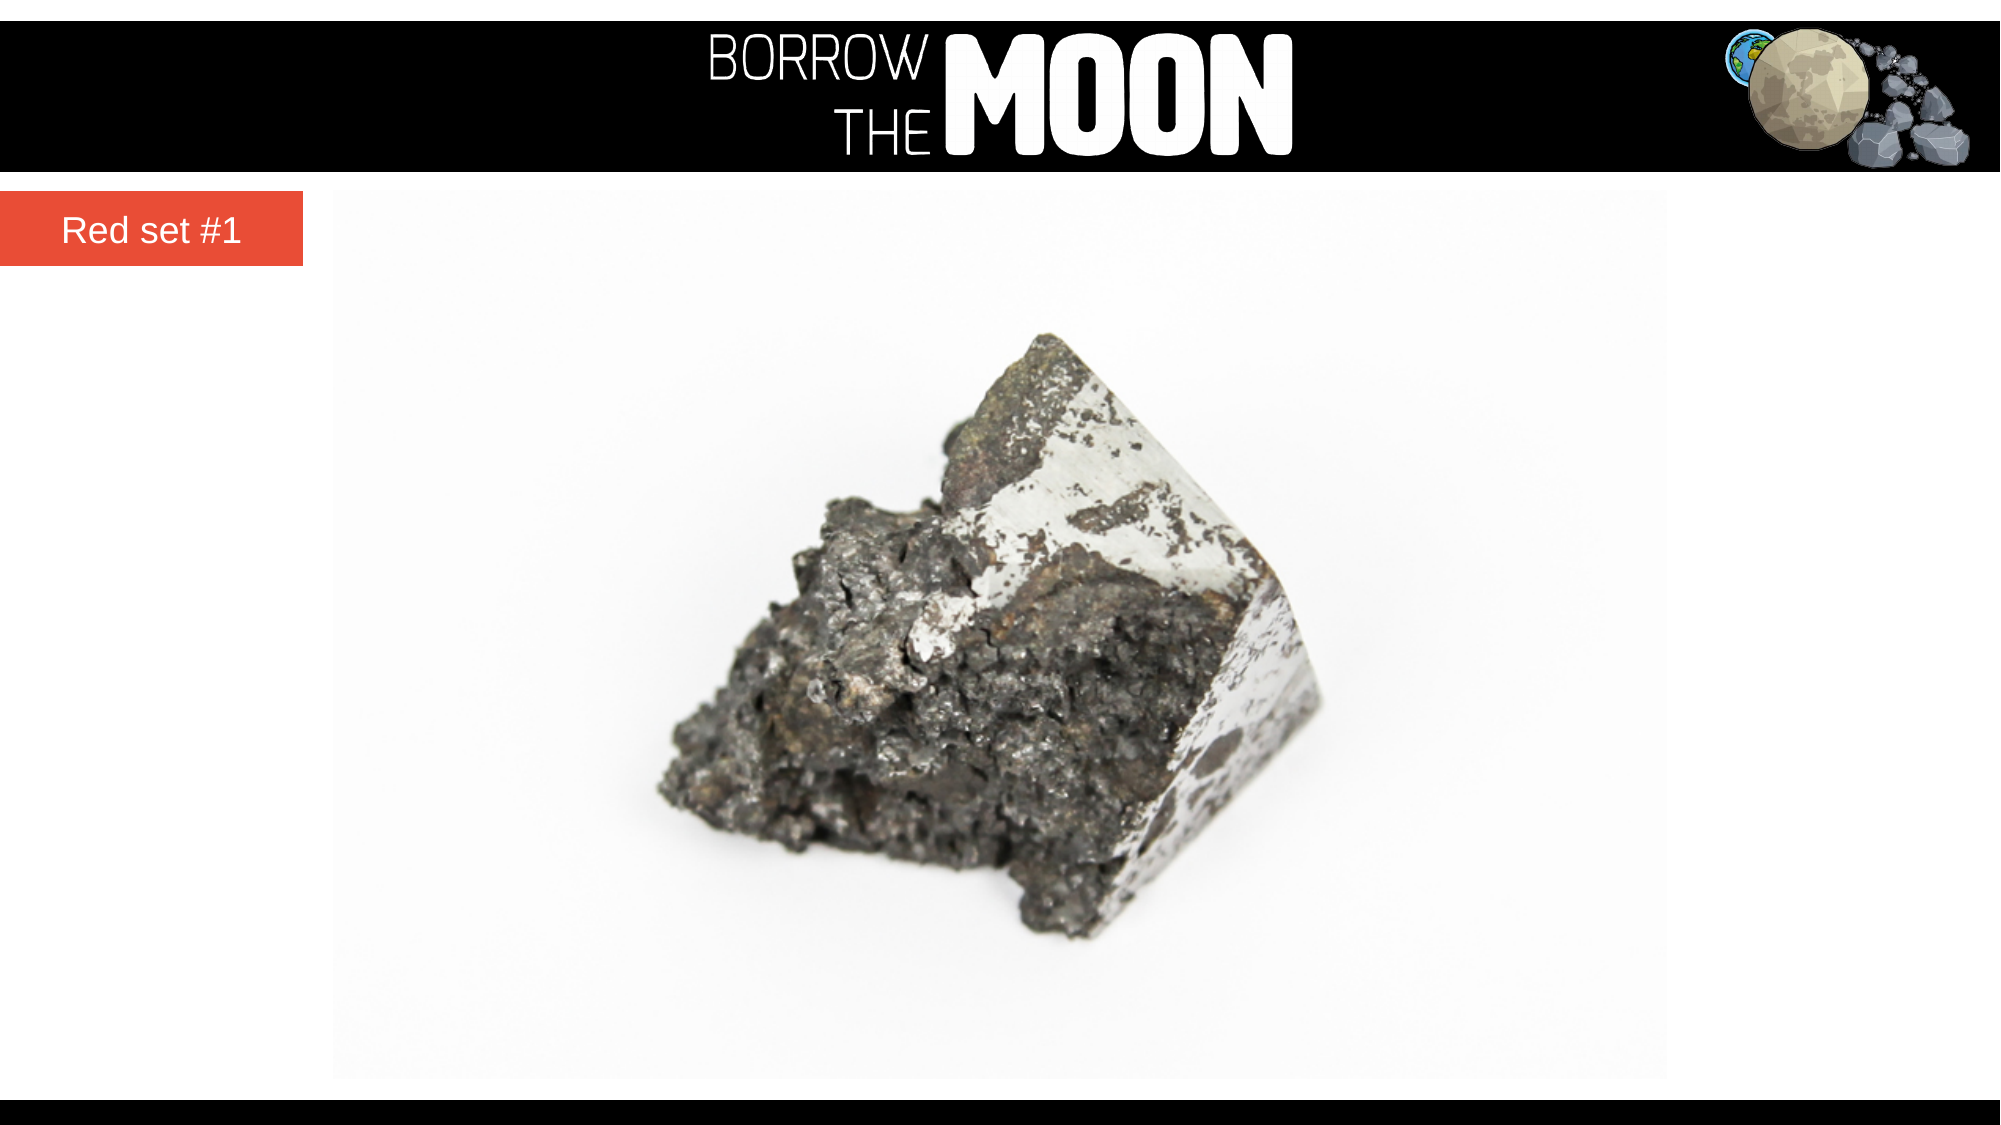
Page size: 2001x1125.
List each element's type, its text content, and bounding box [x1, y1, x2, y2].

picture [333, 190, 1667, 1079]
text_box Red set #1 [0, 191, 303, 266]
